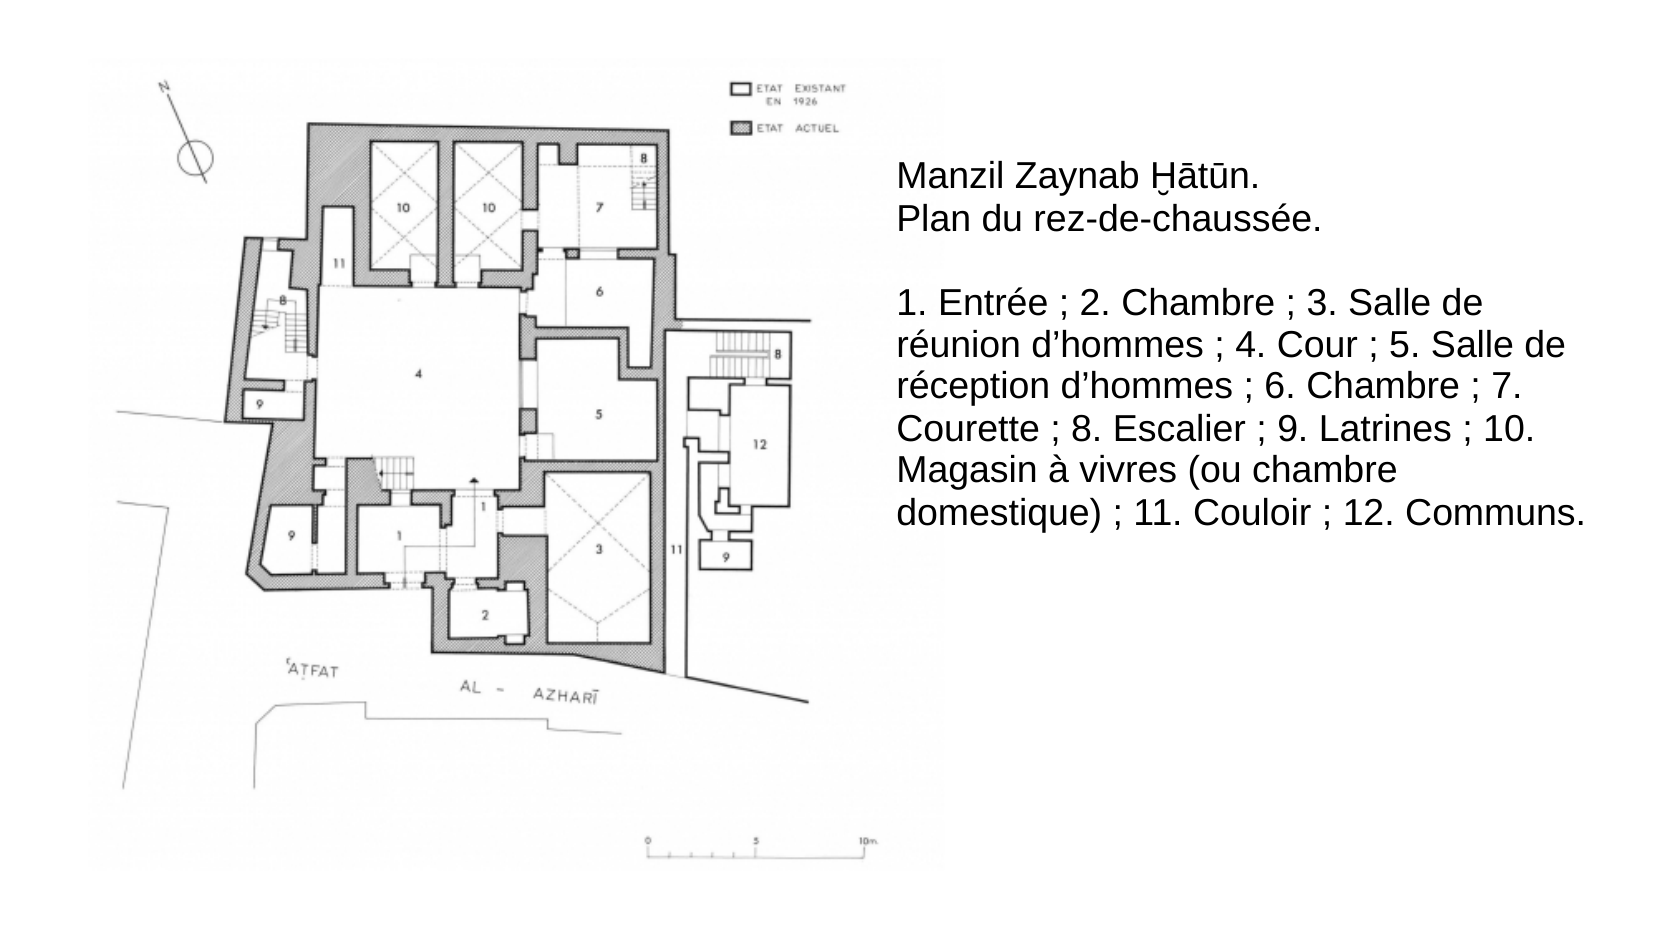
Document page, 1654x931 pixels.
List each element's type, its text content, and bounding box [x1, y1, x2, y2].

text_box Manzil Zaynab Ḫātūn. Plan du rez-de-chaussée. 1. Entrée ; 2. Chambre ; 3. Salle de réunion d’hommes ; 4. Cour ; 5. Salle de réception d’hommes ; 6. Chambre ; 7. Courette ; 8. Escalier ; 9. Latrines ; 10. Magasin à vivres (ou chambre domestique) ; 11. Couloir ; 12. Communs. [881, 147, 1625, 679]
picture [88, 58, 945, 871]
